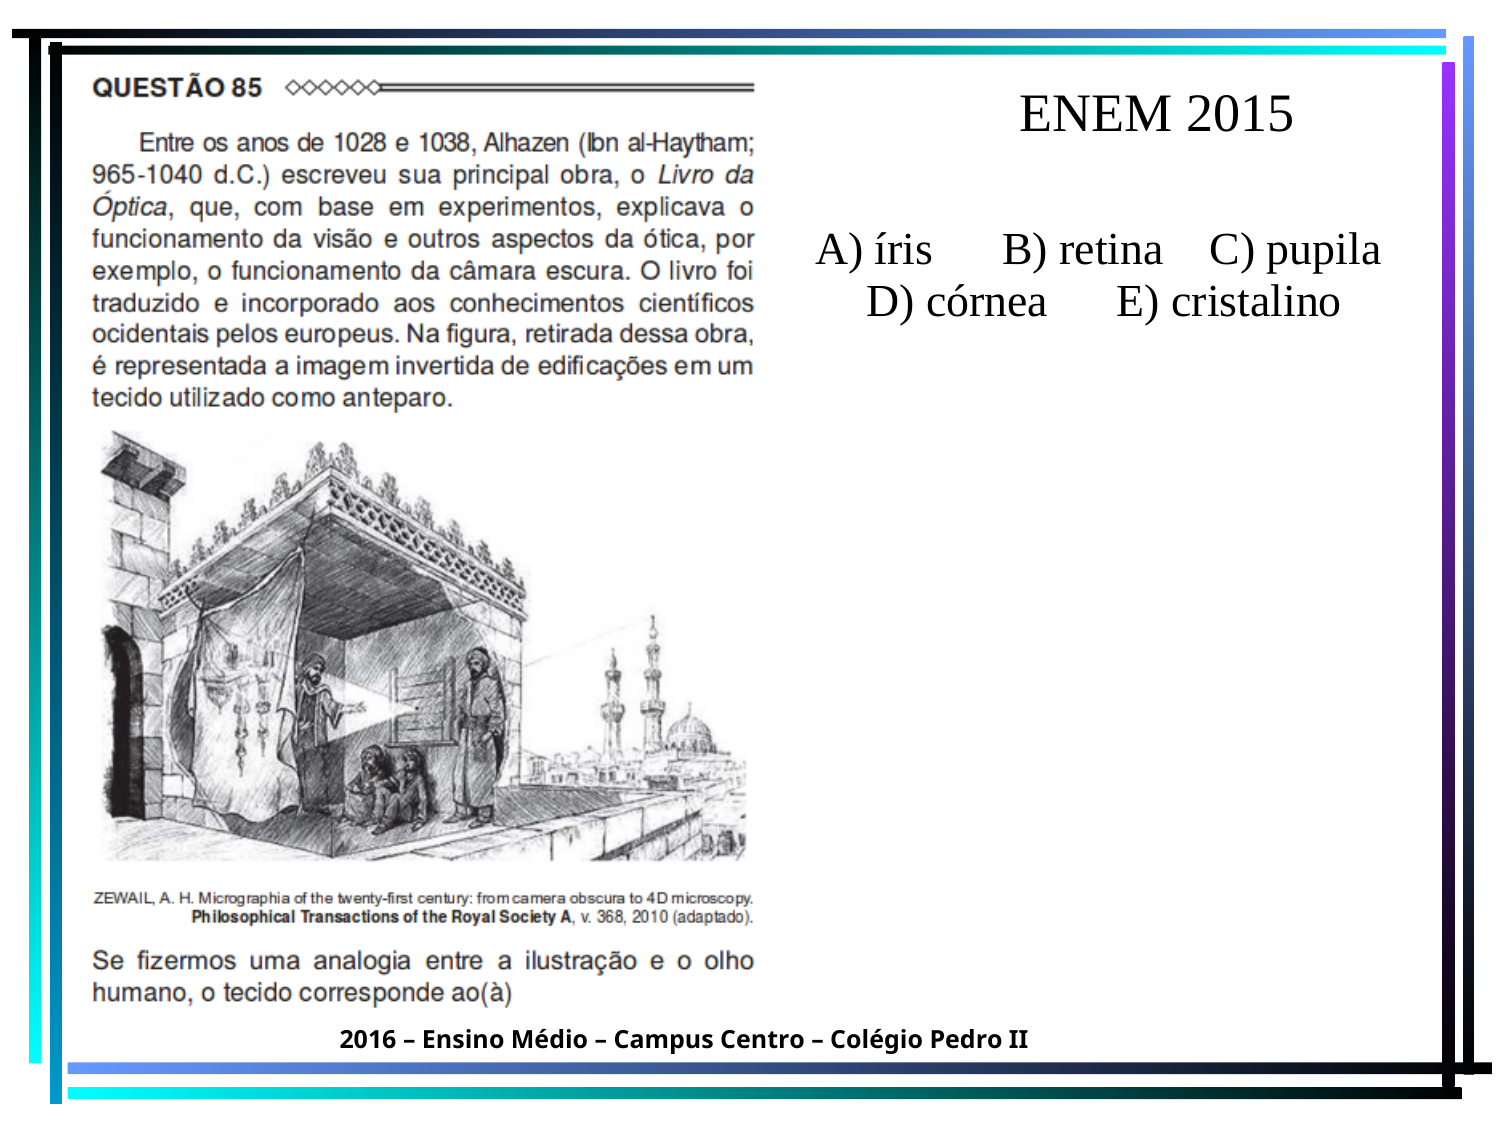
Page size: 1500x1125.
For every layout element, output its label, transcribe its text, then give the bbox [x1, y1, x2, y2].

picture [0, 0, 1500, 1125]
text_box 2016 – Ensino Médio – Campus Centro – Colégio Pedro II [324, 1016, 1045, 1063]
title ENEM 2015 [885, 71, 1430, 148]
title A) íris B) retina C) pupila D) córnea E) cristalino [779, 212, 1430, 289]
